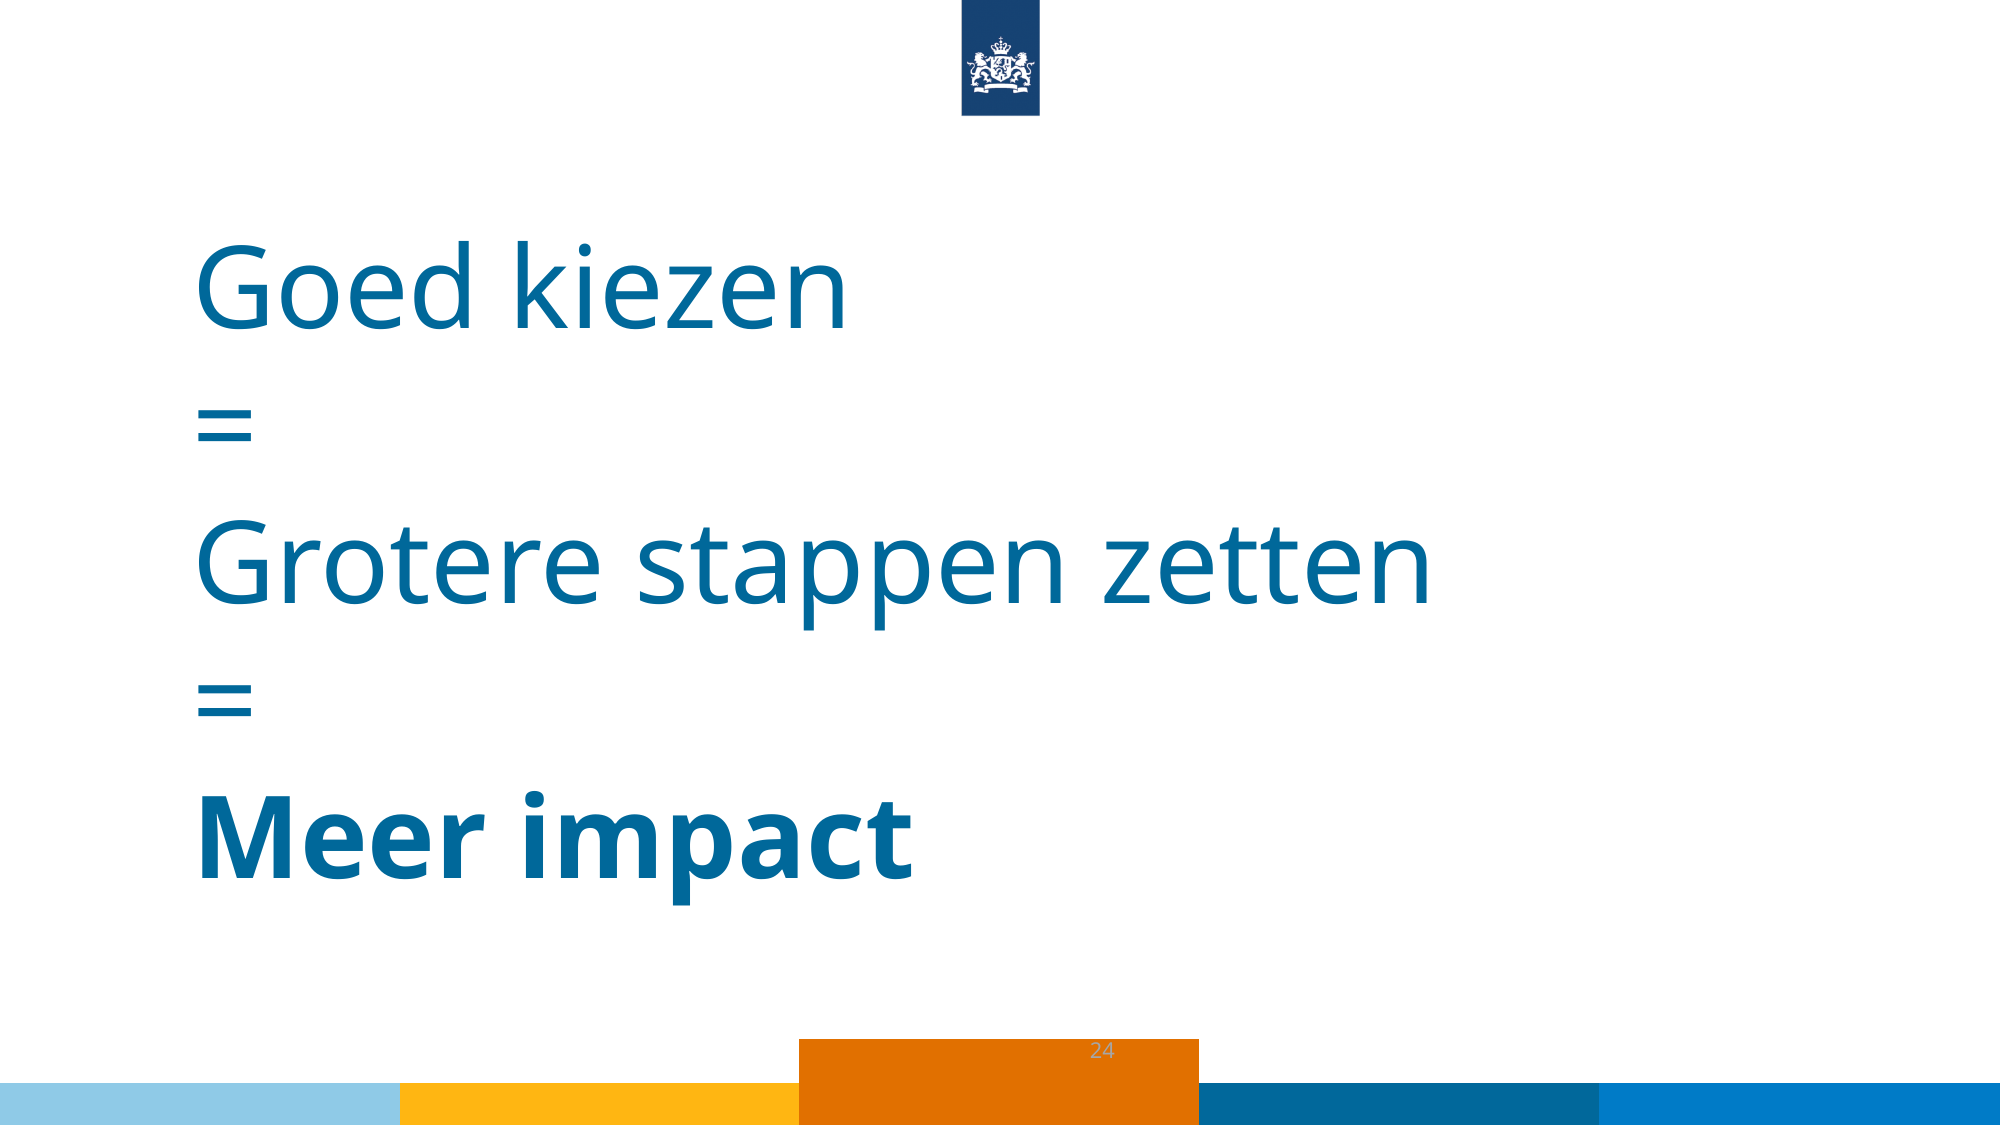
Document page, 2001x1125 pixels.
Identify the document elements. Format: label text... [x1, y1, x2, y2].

text_box [0, 1039, 2000, 1125]
text_box 24 [1074, 1020, 1897, 1074]
text_box Goed kiezen = Grotere stappen zetten = Meer impact [177, 206, 1754, 917]
